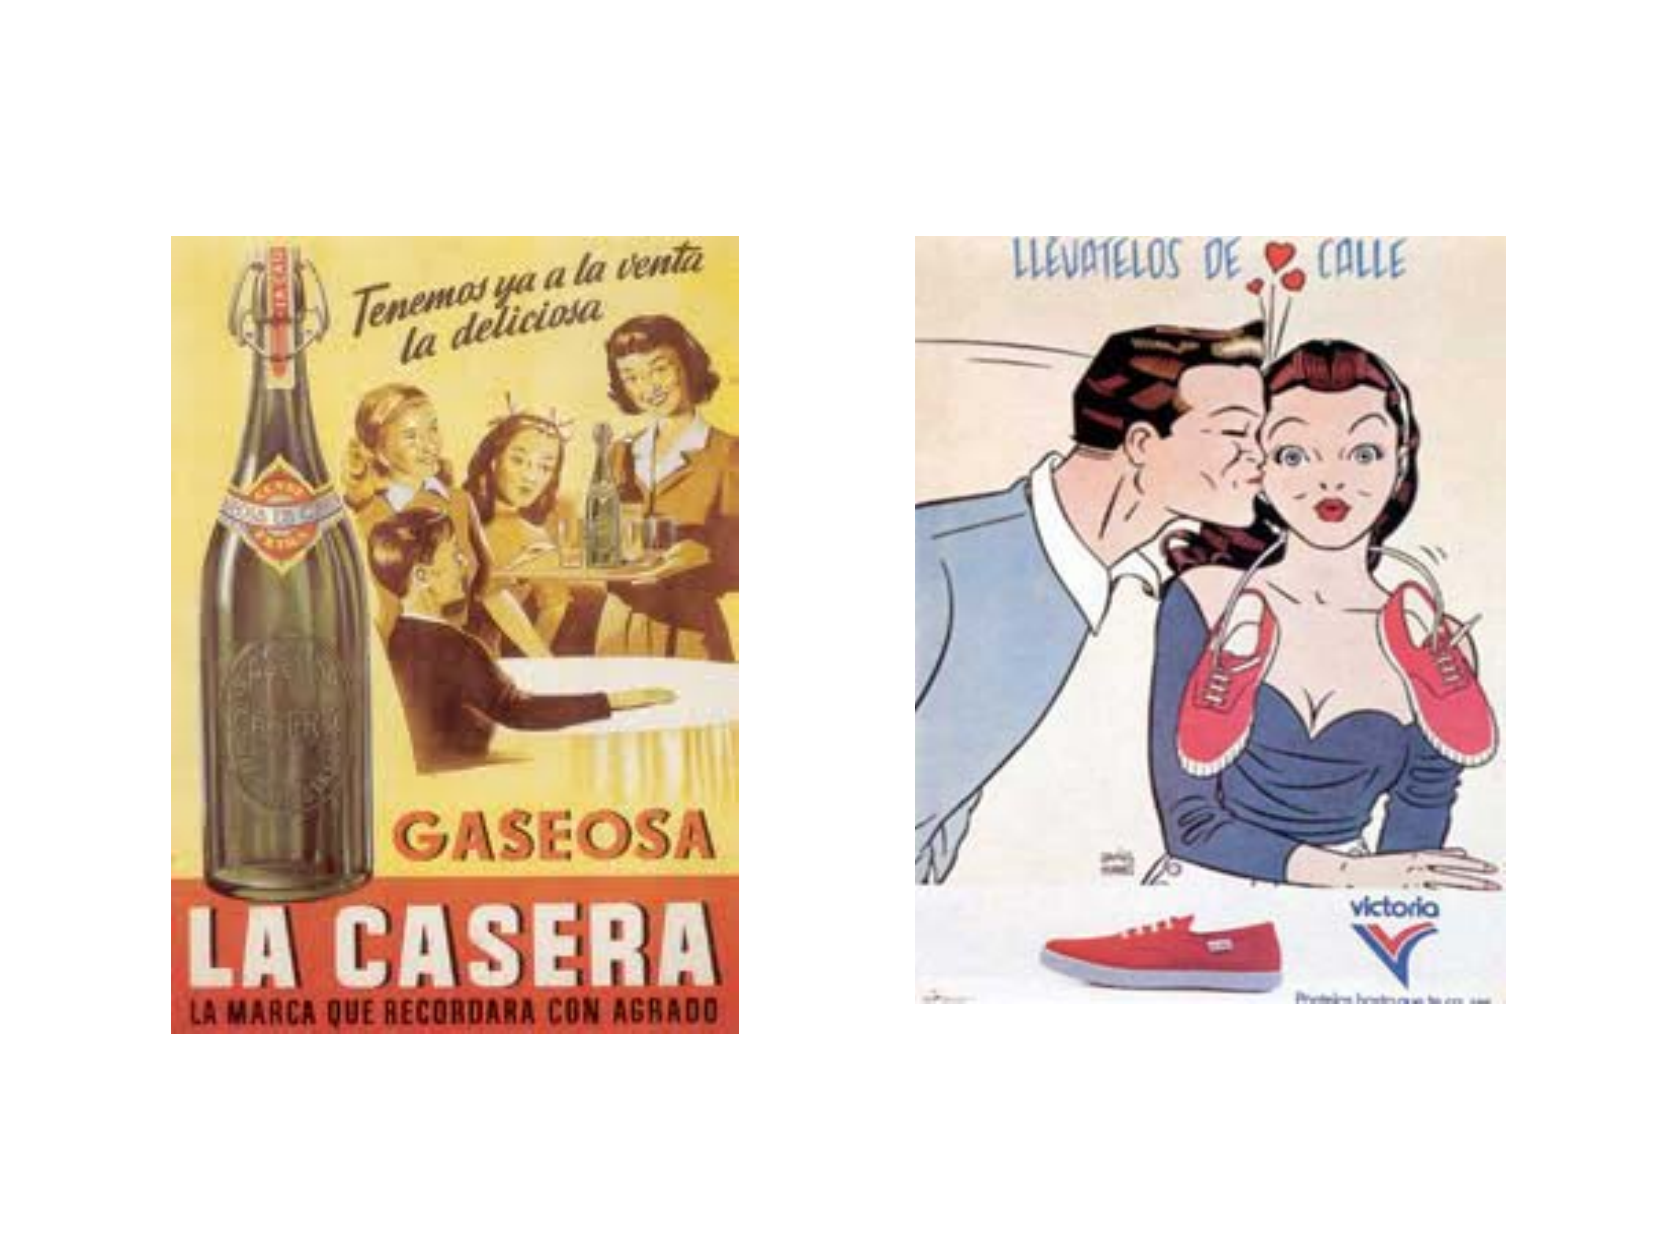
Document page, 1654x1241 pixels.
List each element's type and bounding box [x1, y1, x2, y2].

picture [171, 236, 739, 1034]
picture [915, 236, 1506, 1004]
